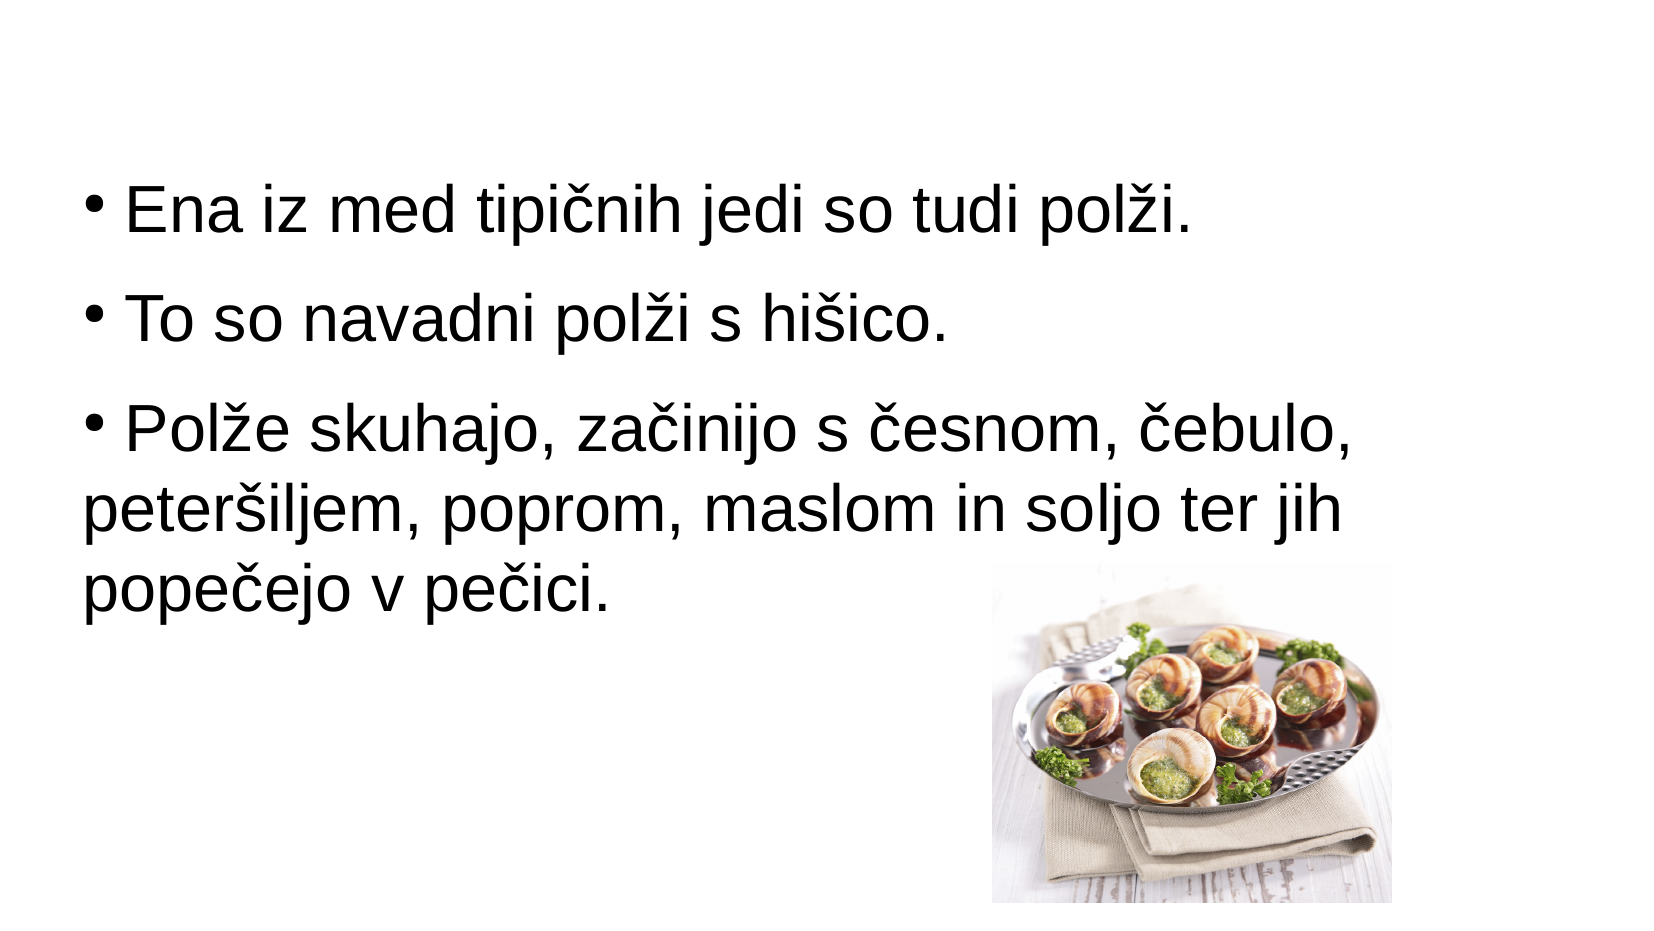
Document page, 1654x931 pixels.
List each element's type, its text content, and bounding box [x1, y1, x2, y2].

picture [992, 562, 1392, 903]
list Ena iz med tipičnih jedi so tudi polži. To so navadni polži s hišico. Polže skuhajo, začinijo s česnom, čebulo, peteršiljem, poprom, maslom in soljo ter jih popečejo v pečici. [82, 165, 1571, 931]
